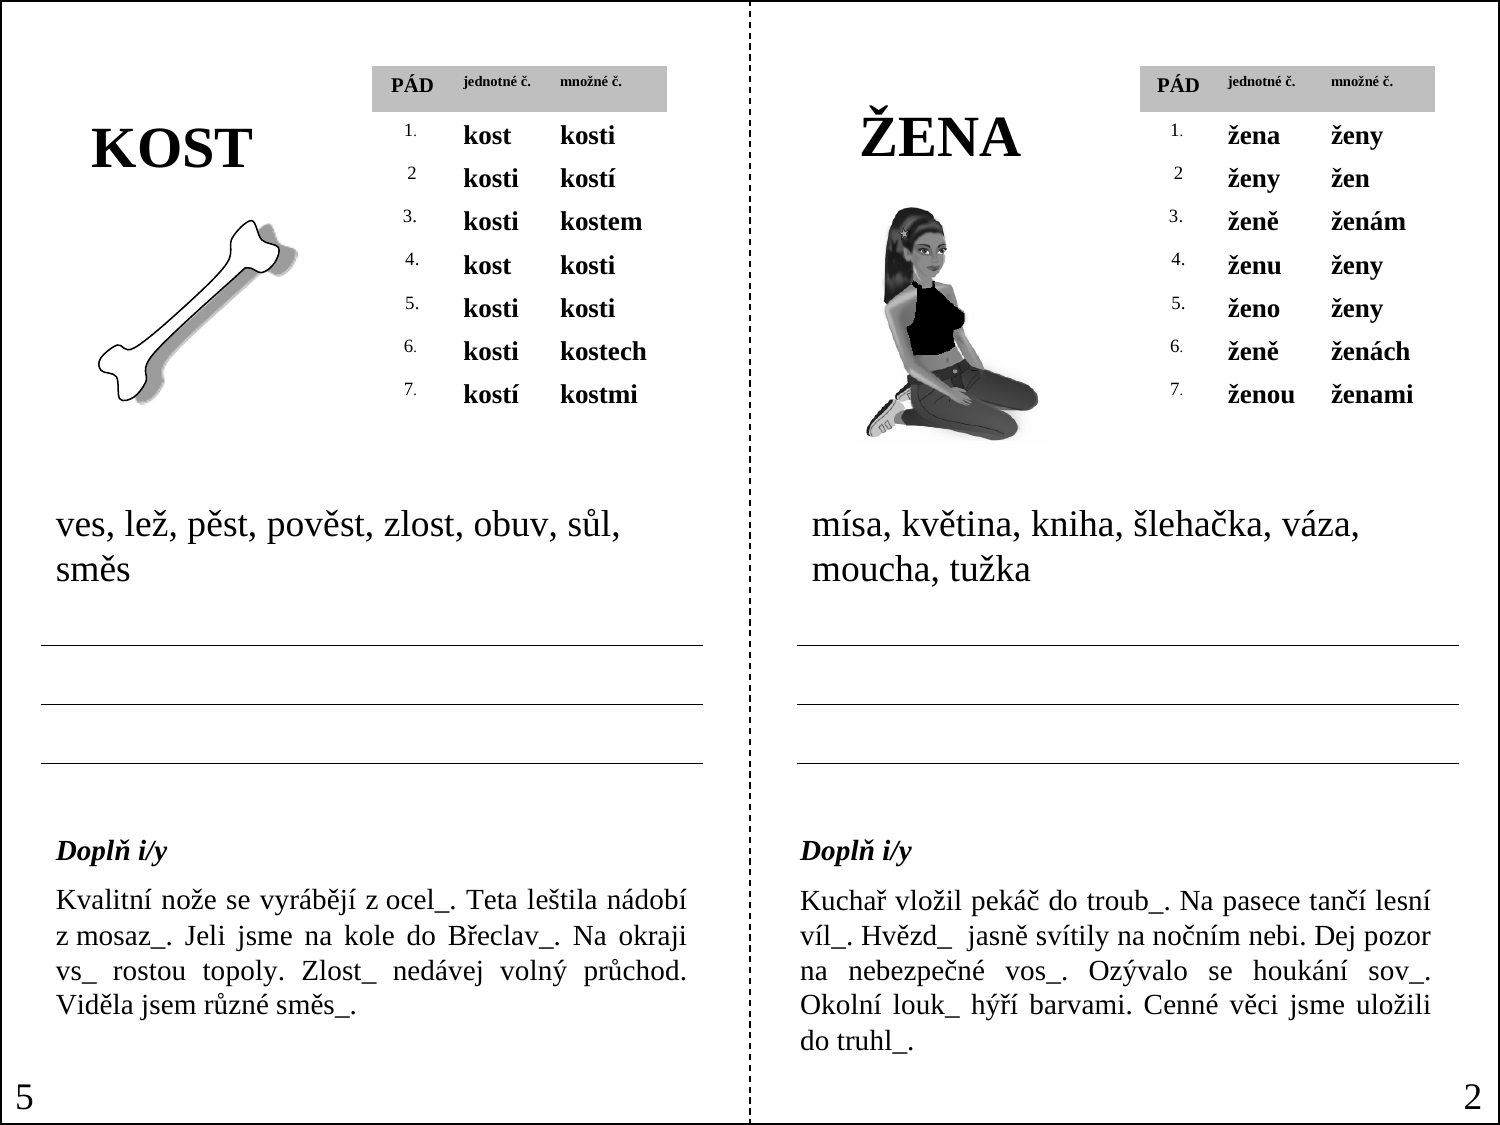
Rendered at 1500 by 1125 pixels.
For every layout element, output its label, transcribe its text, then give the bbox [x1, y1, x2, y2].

table_cell kostem [549, 198, 667, 242]
table_cell ženami [1320, 372, 1435, 415]
text_box 5 [0, 1064, 49, 1125]
table_cell ženy [1320, 242, 1435, 285]
table_cell 4. [372, 242, 453, 285]
text_box Doplň i/y Kuchař vložil pekáč do troub_. Na pasece tančí lesní víl_. Hvězd_ jasně svítily na nočním nebi. Dej pozor na nebezpečné vos_. Ozývalo se houkání sov_. Okolní louk_ hýří barvami. Cenné věci jsme uložili do truhl_. [785, 823, 1447, 1064]
table_header jednotné č. [1217, 66, 1320, 112]
table_cell kosti [549, 242, 667, 285]
table_cell ženo [1217, 285, 1320, 328]
table_cell kosti [453, 155, 549, 198]
text_box [98, 220, 280, 401]
text_box Doplň i/y Kvalitní nože se vyrábějí z ocel_. Teta leštila nádobí z mosaz_. Jeli jsme na kole do Břeclav_. Na okraji vs_ rostou topoly. Zlost_ nedávej volný průchod. Viděla jsem různé směs_. [41, 823, 703, 1029]
table_header množné č. [1320, 66, 1435, 112]
table_cell ženy [1320, 285, 1435, 328]
text_box KOST [77, 101, 269, 188]
table_cell ženy [1320, 112, 1435, 155]
table_header PÁD [1140, 66, 1217, 112]
table_cell kosti [549, 112, 667, 155]
table_cell 3. [372, 198, 453, 242]
text_box ves, lež, pěst, pověst, zlost, obuv, sůl, směs [41, 491, 715, 598]
table_cell 2 [372, 155, 453, 198]
table_cell 5. [1140, 285, 1217, 328]
table_cell kosti [453, 328, 549, 372]
table_cell kostmi [549, 372, 667, 415]
table_cell ženách [1320, 328, 1435, 372]
text_box ŽENA [844, 90, 1037, 176]
table_cell ženě [1217, 328, 1320, 372]
table_cell ženu [1217, 242, 1320, 285]
table_cell kostech [549, 328, 667, 372]
table_cell 2 [1140, 155, 1217, 198]
table_cell ženy [1217, 155, 1320, 198]
text_box mísa, květina, kniha, šlehačka, váza, moucha, tužka [797, 491, 1459, 598]
table_cell kost [453, 112, 549, 155]
table_cell kosti [453, 198, 549, 242]
text_box 2 [1448, 1064, 1498, 1125]
table_cell 3. [1140, 198, 1217, 242]
table_header množné č. [549, 66, 667, 112]
table_cell 7. [1140, 372, 1217, 415]
table_cell kostí [549, 155, 667, 198]
table_cell 1. [1140, 112, 1217, 155]
table_cell kosti [453, 285, 549, 328]
table_cell 5. [372, 285, 453, 328]
table_header jednotné č. [453, 66, 549, 112]
table_cell 6. [372, 328, 453, 372]
table_cell ženou [1217, 372, 1320, 415]
table_cell žena [1217, 112, 1320, 155]
table_cell 4. [1140, 242, 1217, 285]
table_cell kosti [549, 285, 667, 328]
table_cell žen [1320, 155, 1435, 198]
picture [856, 207, 1048, 444]
table_cell ženám [1320, 198, 1435, 242]
table_header PÁD [372, 66, 453, 112]
table_cell kost [453, 242, 549, 285]
table_cell kostí [453, 372, 549, 415]
table_cell 6. [1140, 328, 1217, 372]
table_cell 7. [372, 372, 453, 415]
table_cell 1. [372, 112, 453, 155]
table_cell ženě [1217, 198, 1320, 242]
